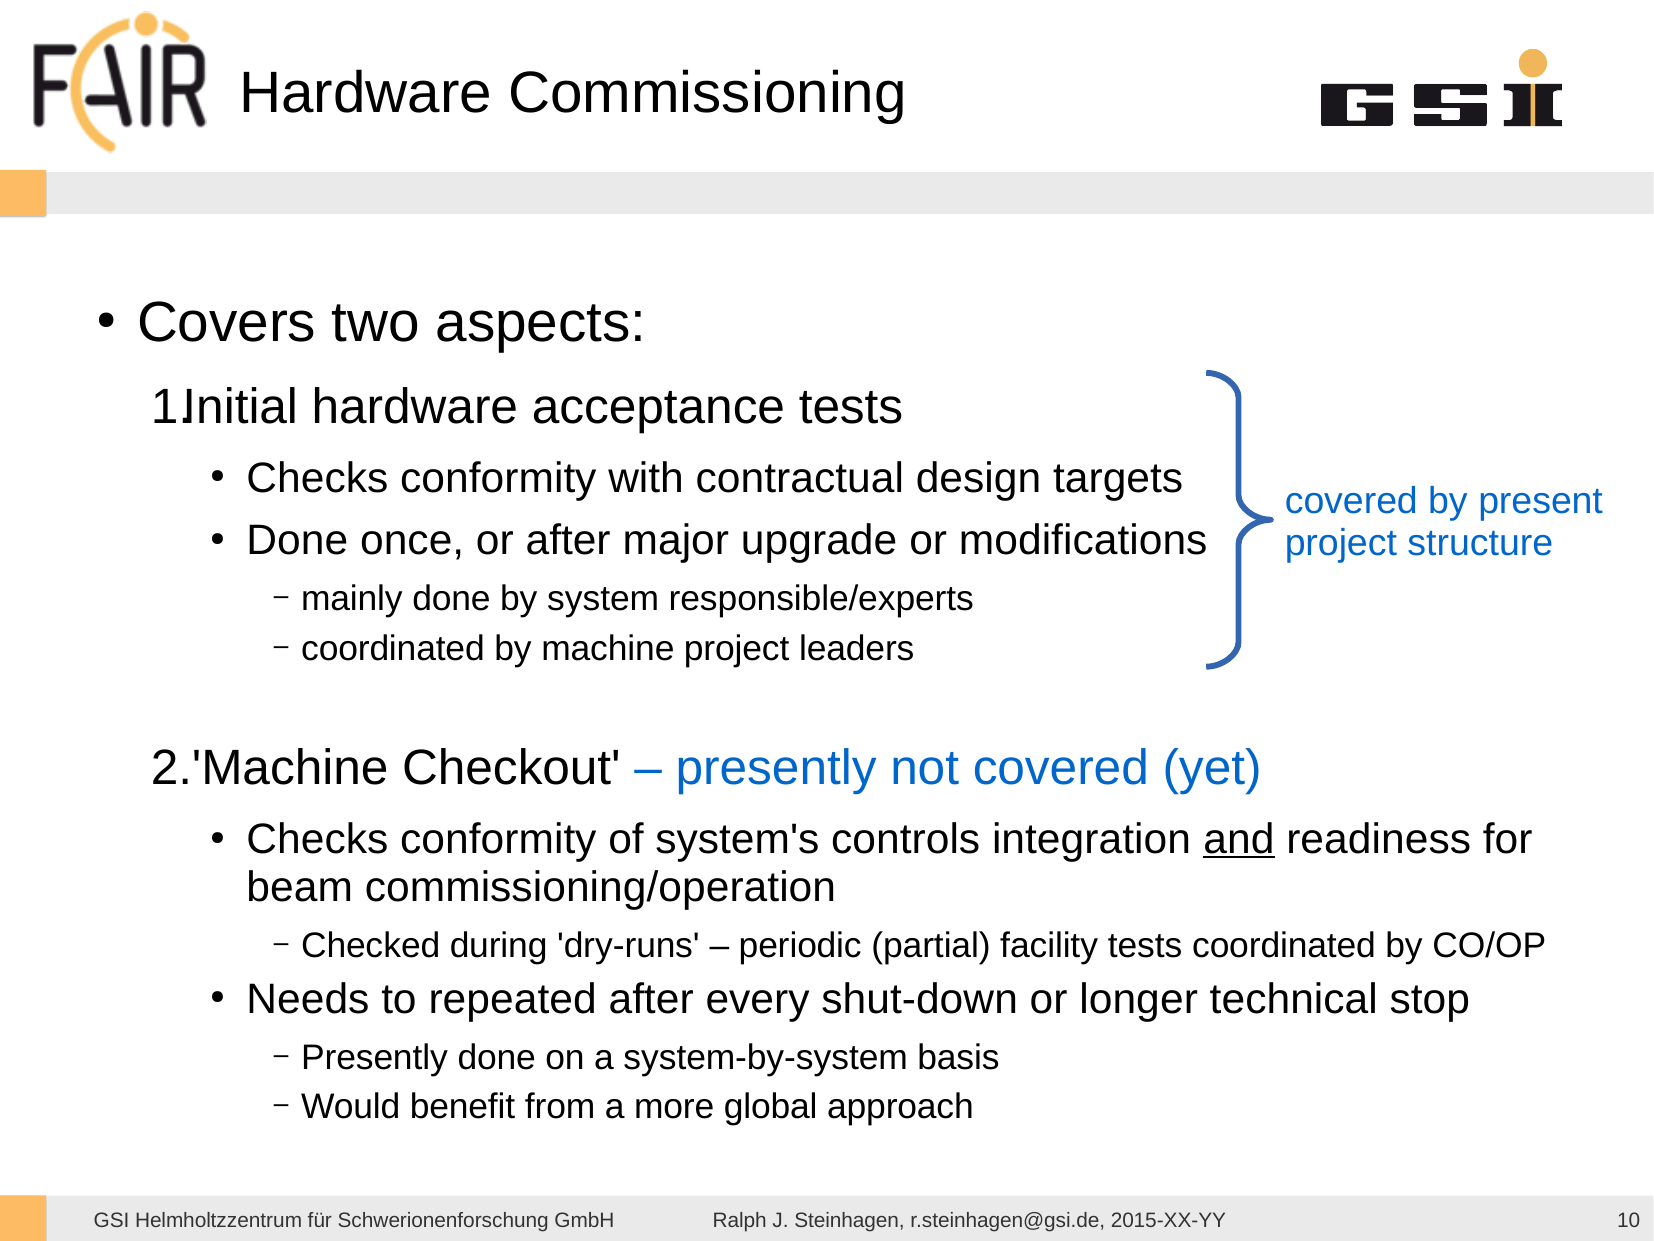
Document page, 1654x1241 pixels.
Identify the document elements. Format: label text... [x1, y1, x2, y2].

picture [1319, 46, 1564, 129]
list Covers two aspects: Initial hardware acceptance tests Checks conformity with contractual design targets Done once, or after major upgrade or modifications mainly done by system responsible/experts coordinated by machine project leaders 'Machine Checkout' – presently not covered (yet) Checks conformity of system's controls integration and readiness for beam commissioning/operation Checked during 'dry-runs' – periodic (partial) facility tests coordinated by CO/OP Needs to repeated after every shut-down or longer technical stop Presently done on a system-by-system basis Would benefit from a more global approach [82, 290, 1571, 1155]
title Hardware Commissioning [239, 23, 1301, 162]
text_box covered by present project structure [1270, 471, 1628, 571]
picture [33, 10, 207, 155]
